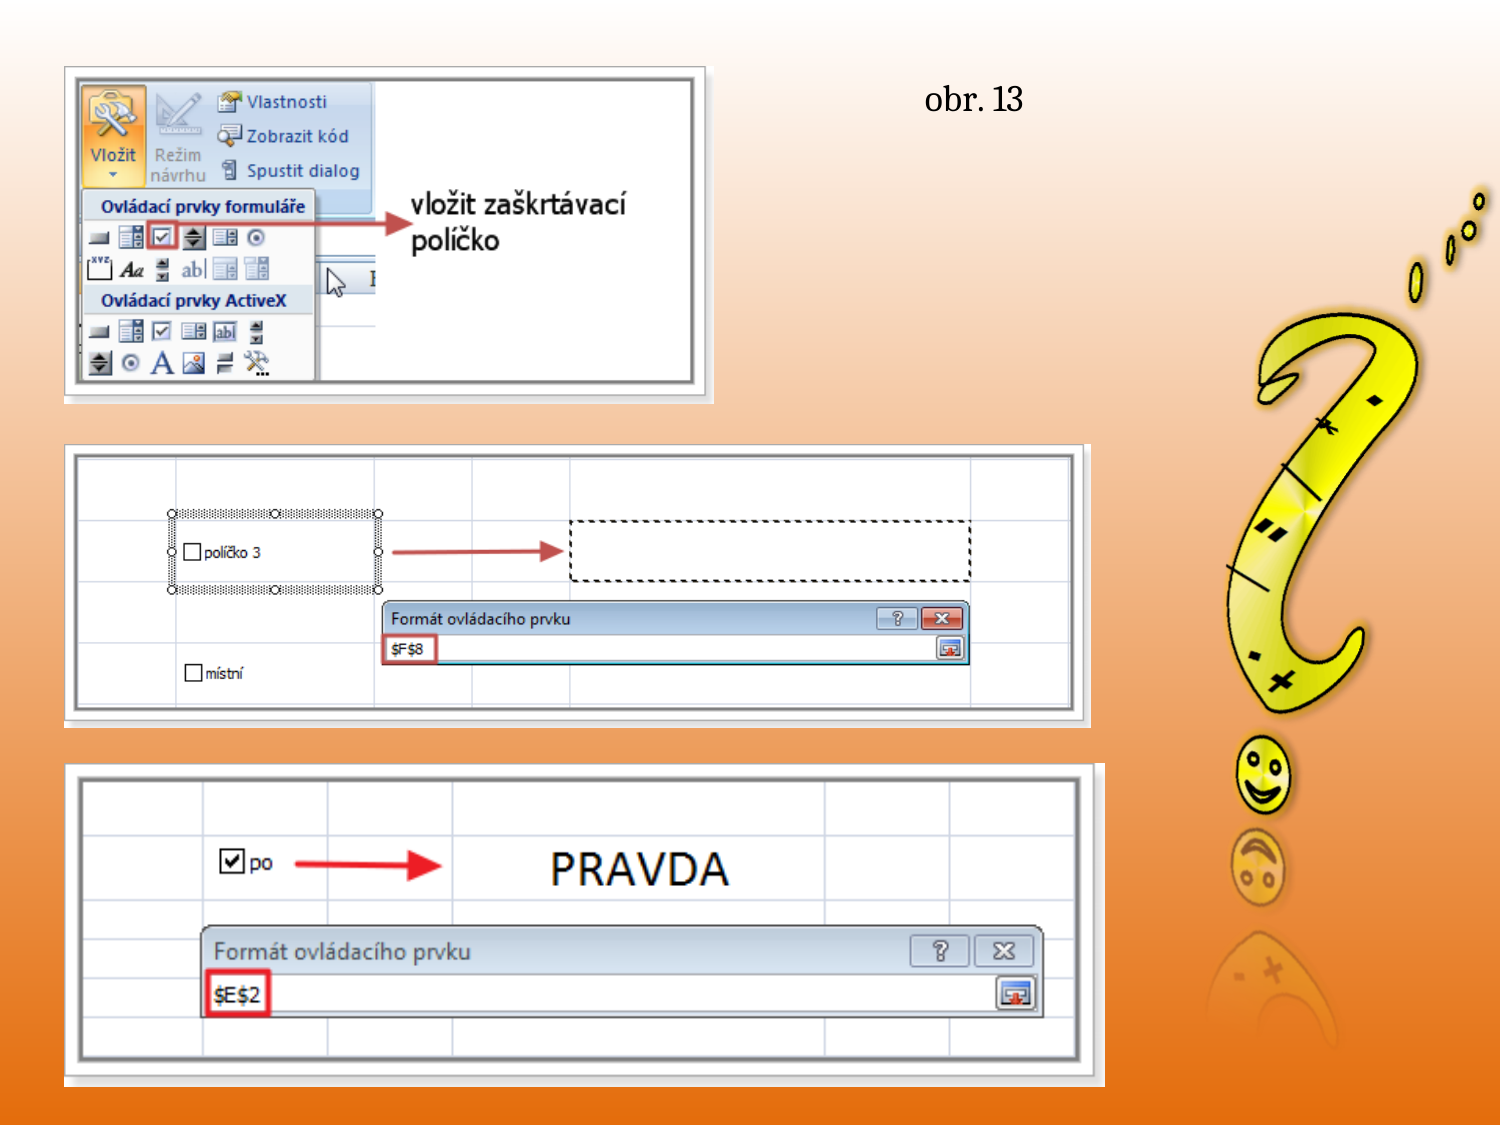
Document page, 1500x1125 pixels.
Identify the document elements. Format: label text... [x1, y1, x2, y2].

picture [64, 66, 714, 404]
text_box obr. 13 [910, 66, 1039, 127]
picture [64, 763, 1105, 1087]
picture [1171, 160, 1500, 1125]
picture [64, 444, 1091, 728]
